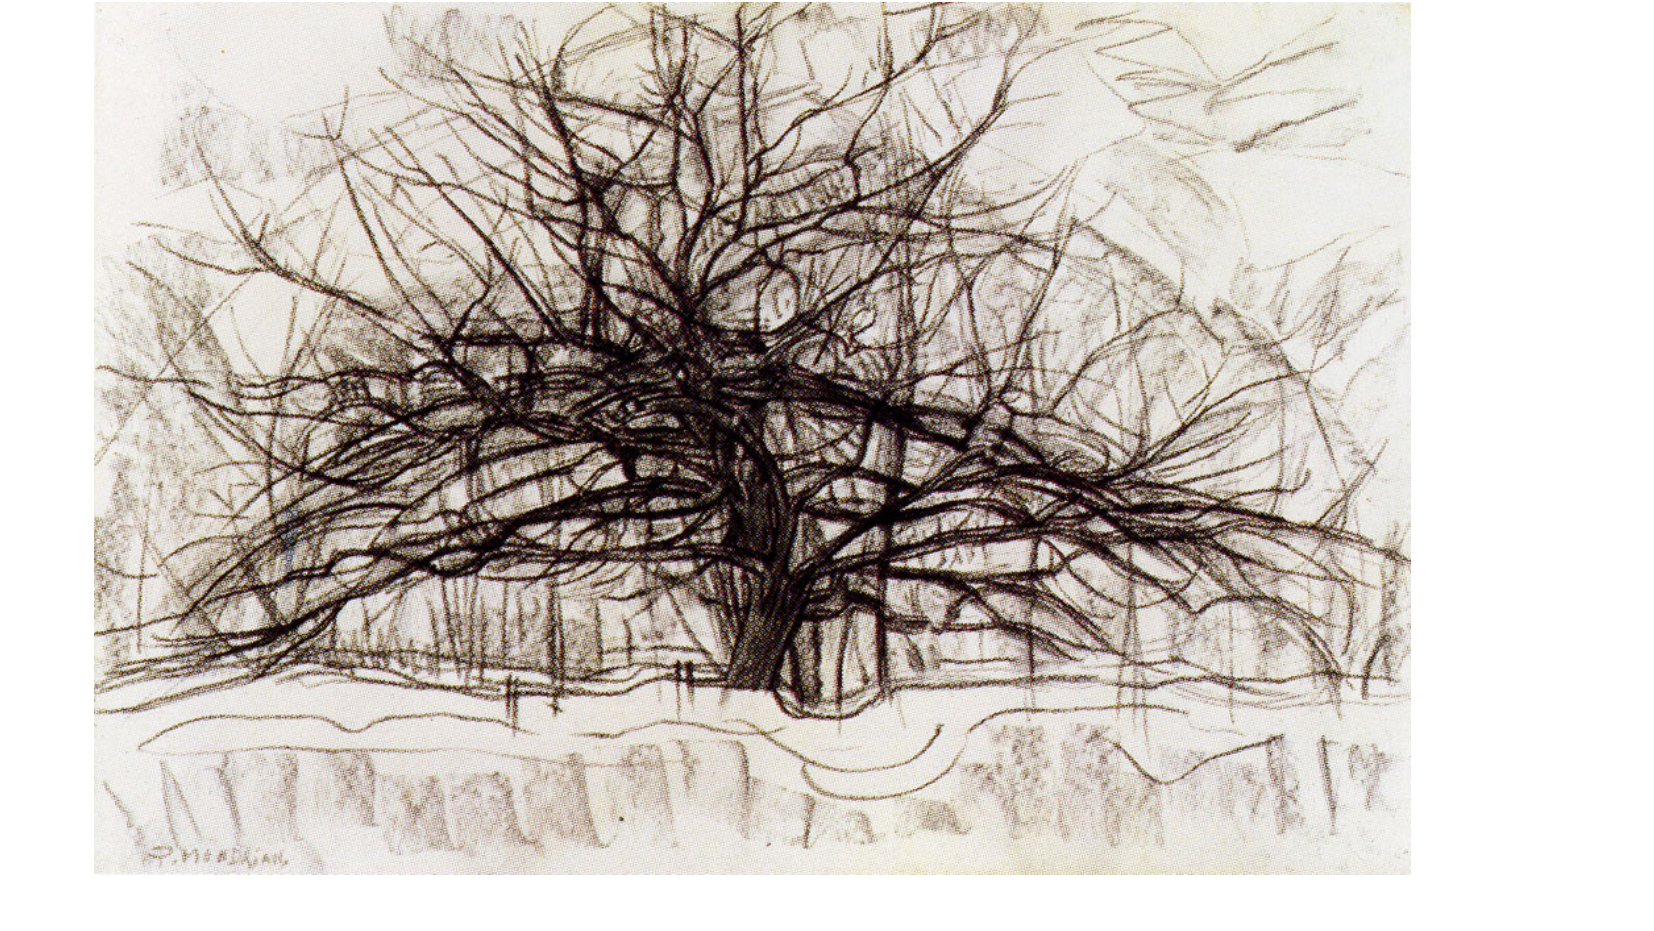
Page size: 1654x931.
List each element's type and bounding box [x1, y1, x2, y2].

picture [94, 2, 1411, 875]
